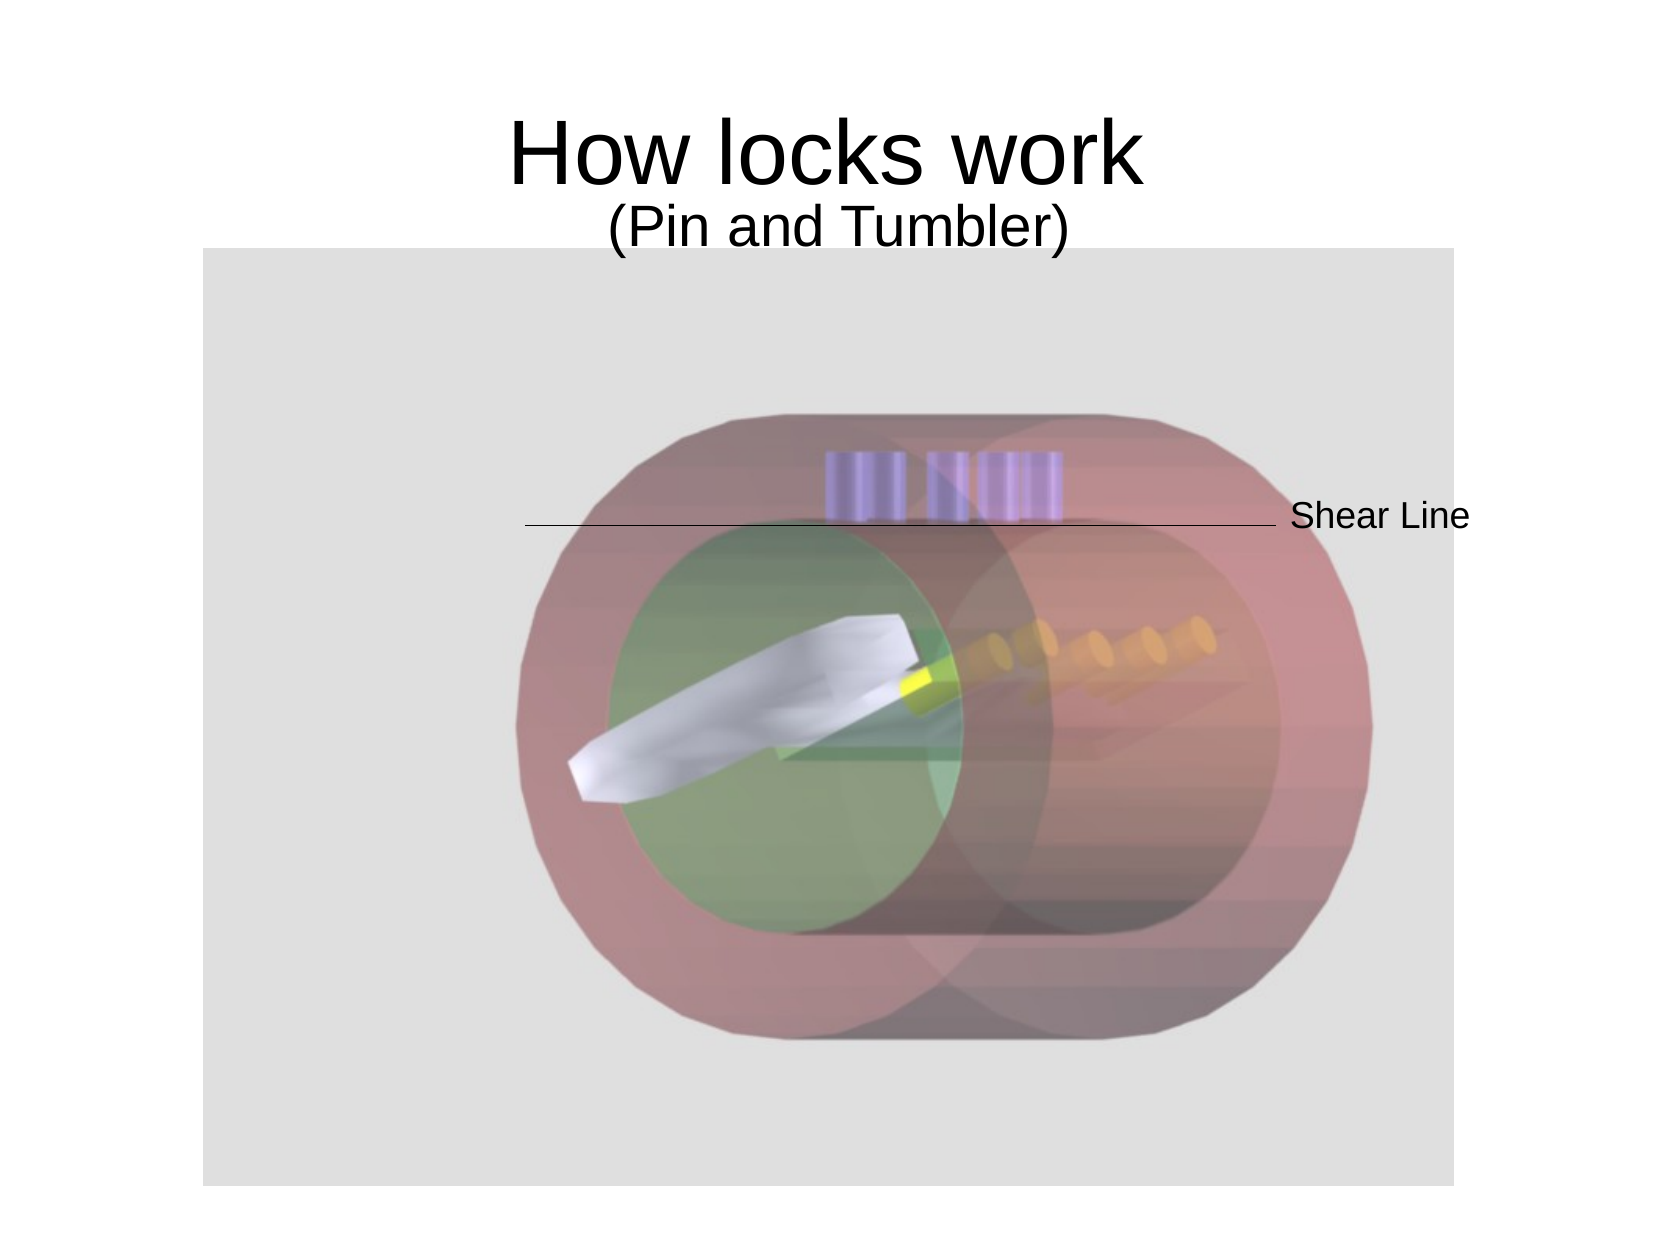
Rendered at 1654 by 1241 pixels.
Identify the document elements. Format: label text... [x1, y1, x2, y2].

picture [203, 250, 1454, 1186]
text_box Shear Line [1275, 487, 1538, 545]
subtitle (Pin and Tumbler) [600, 187, 1080, 265]
title How locks work [82, 56, 1571, 250]
